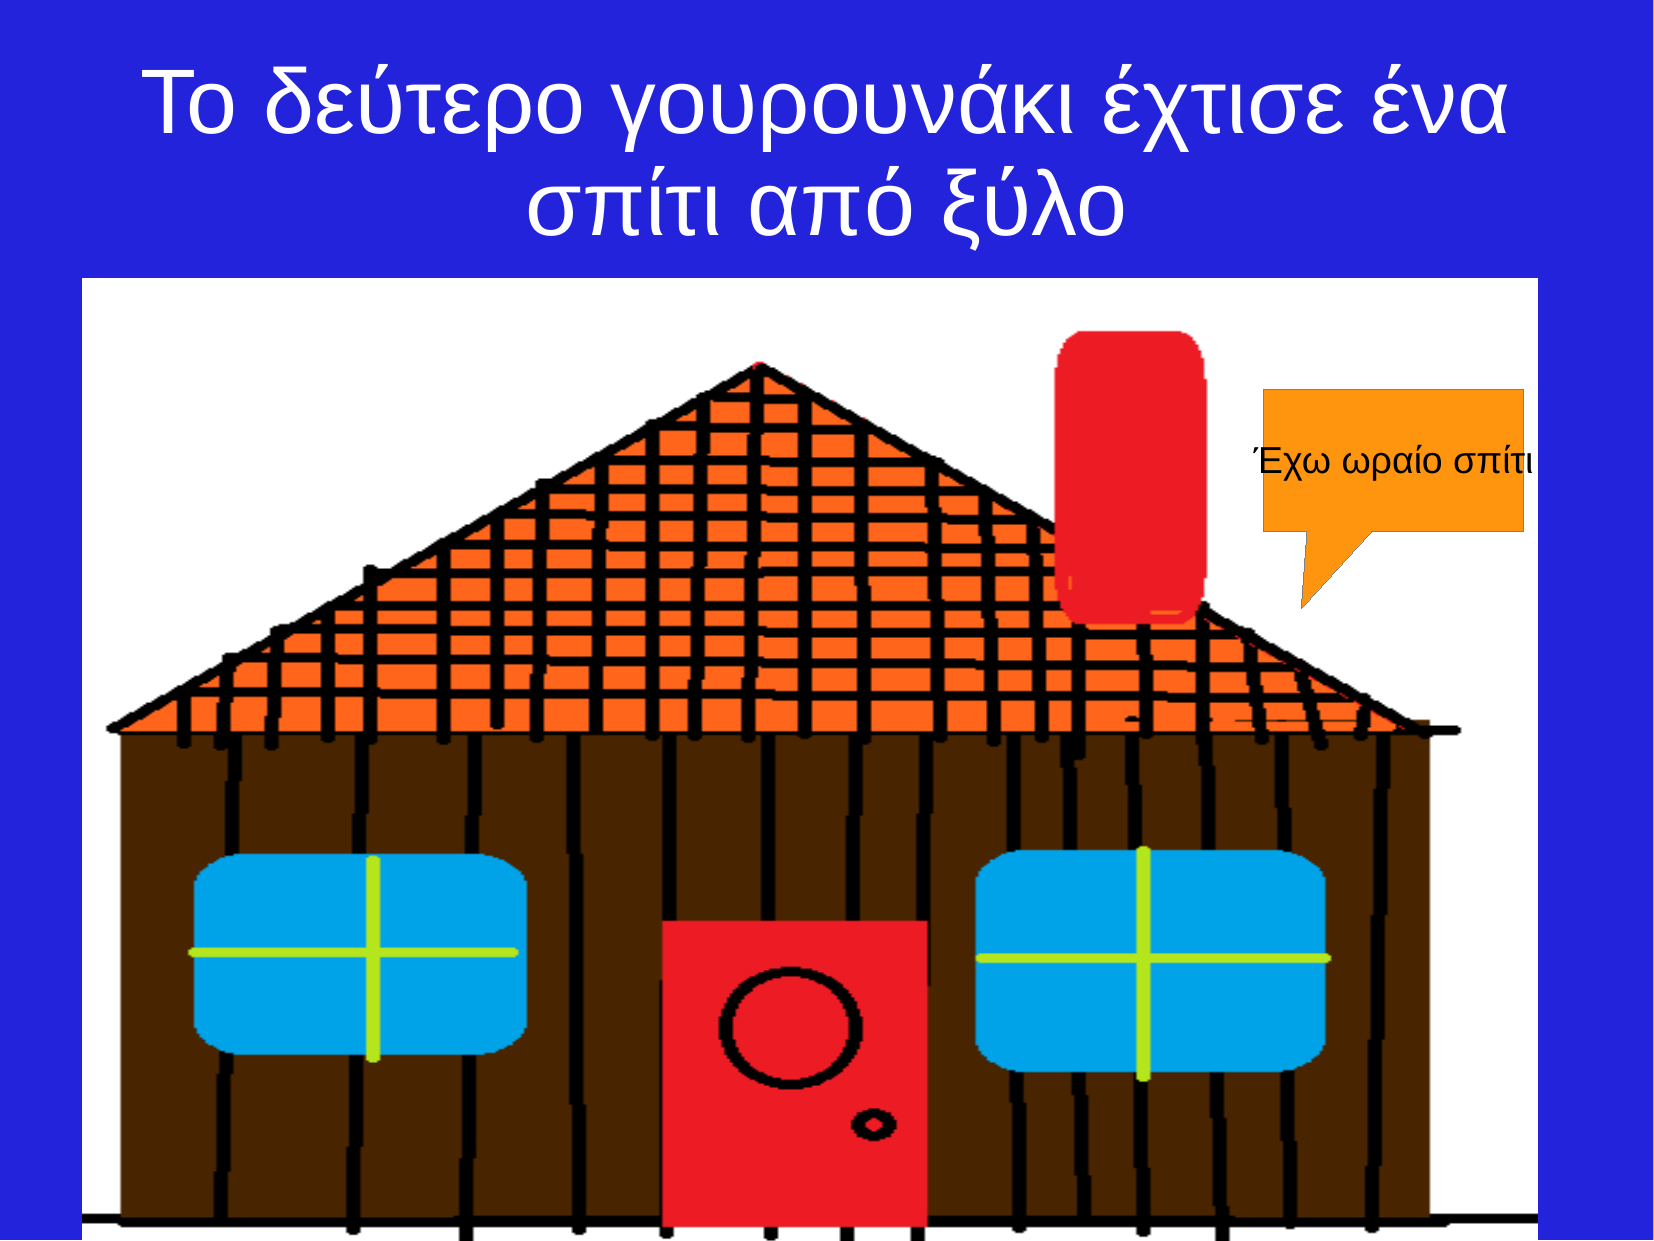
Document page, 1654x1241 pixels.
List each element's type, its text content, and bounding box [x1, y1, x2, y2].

picture [82, 278, 1538, 1241]
title Το δεύτερο γουρουνάκι έχτισε ένα σπίτι από ξύλο [82, 49, 1571, 257]
text_box Έχω ωραίο σπίτι [1263, 389, 1524, 609]
